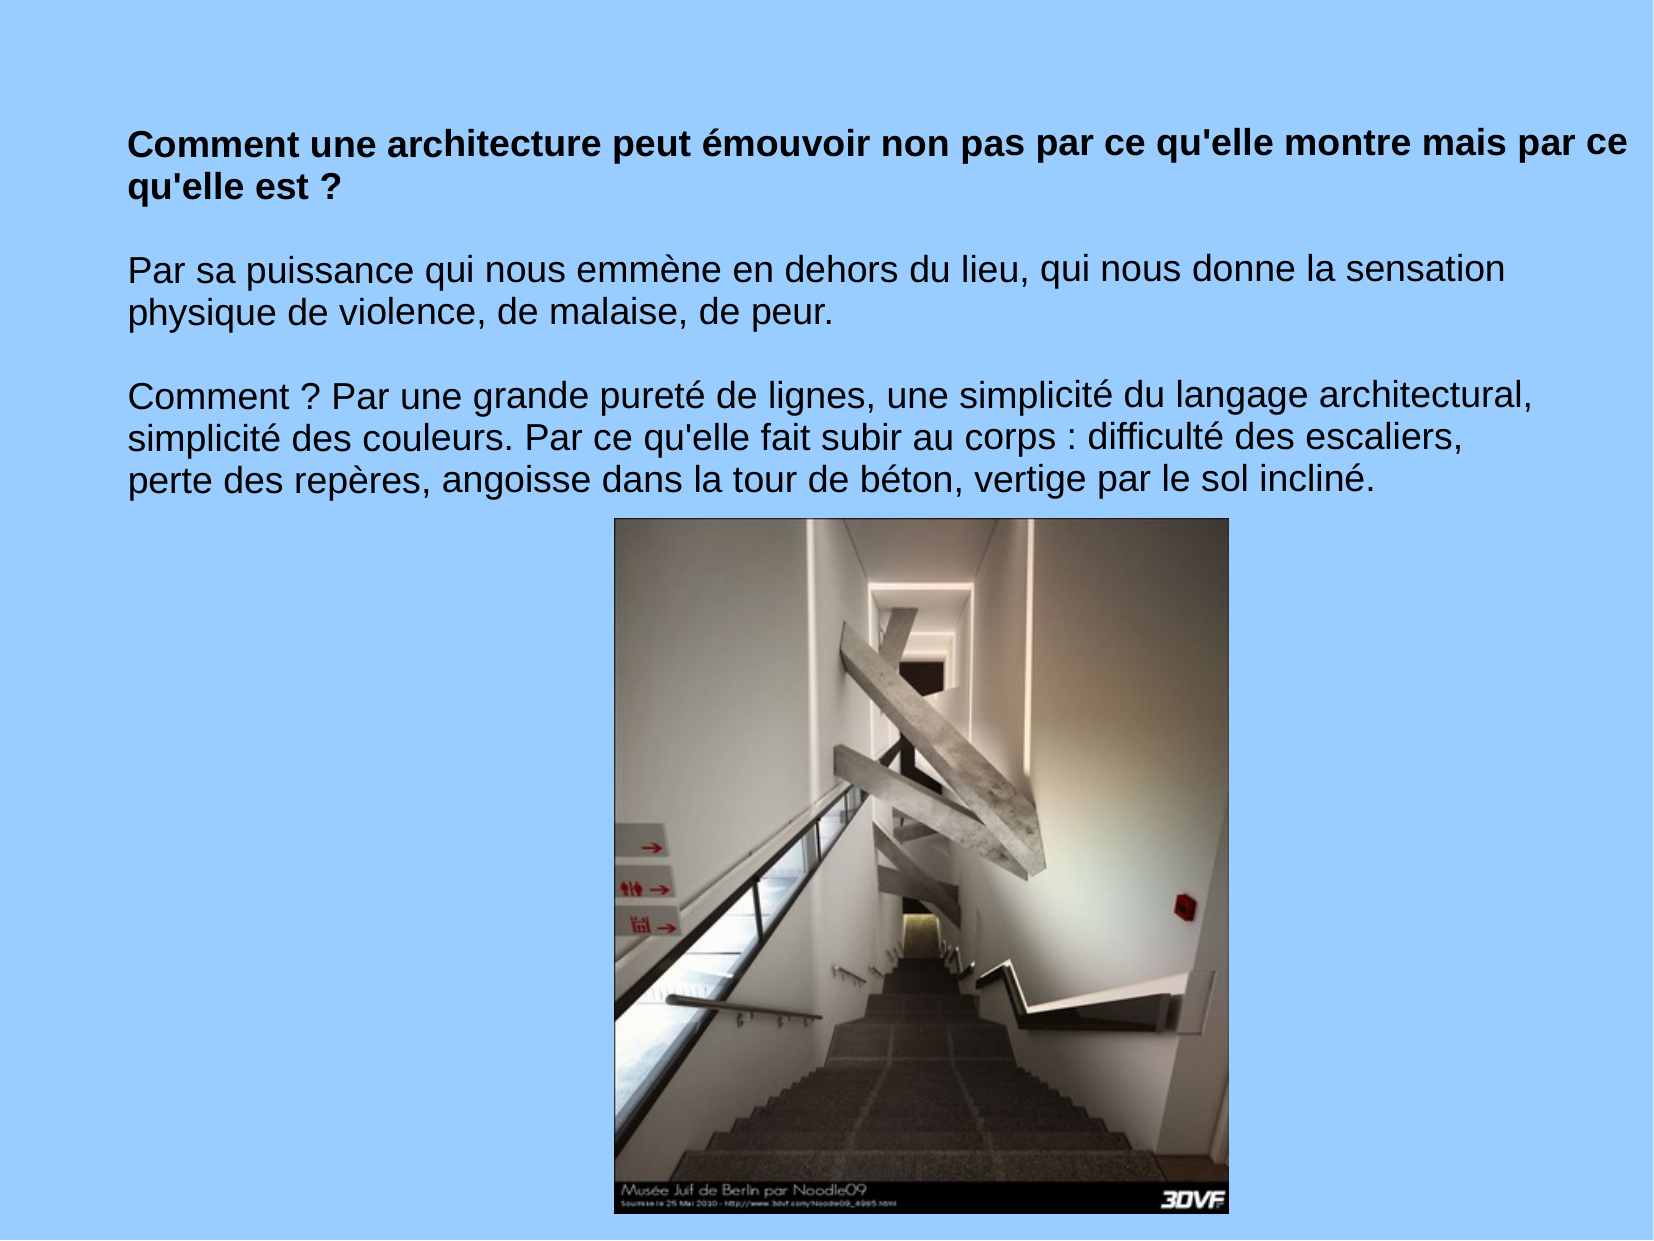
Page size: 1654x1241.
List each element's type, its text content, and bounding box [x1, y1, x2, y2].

picture [614, 518, 1229, 1215]
text_box Comment une architecture peut émouvoir non pas par ce qu'elle montre mais par ce qu'elle est ? Par sa puissance qui nous emmène en dehors du lieu, qui nous donne la sensation physique de violence, de malaise, de peur. Comment ? Par une grande pureté de lignes, une simplicité du langage architectural, simplicité des couleurs. Par ce qu'elle fait subir au corps : difficulté des escaliers, perte des repères, angoisse dans la tour de béton, vertige par le sol incliné. [112, 112, 1654, 522]
